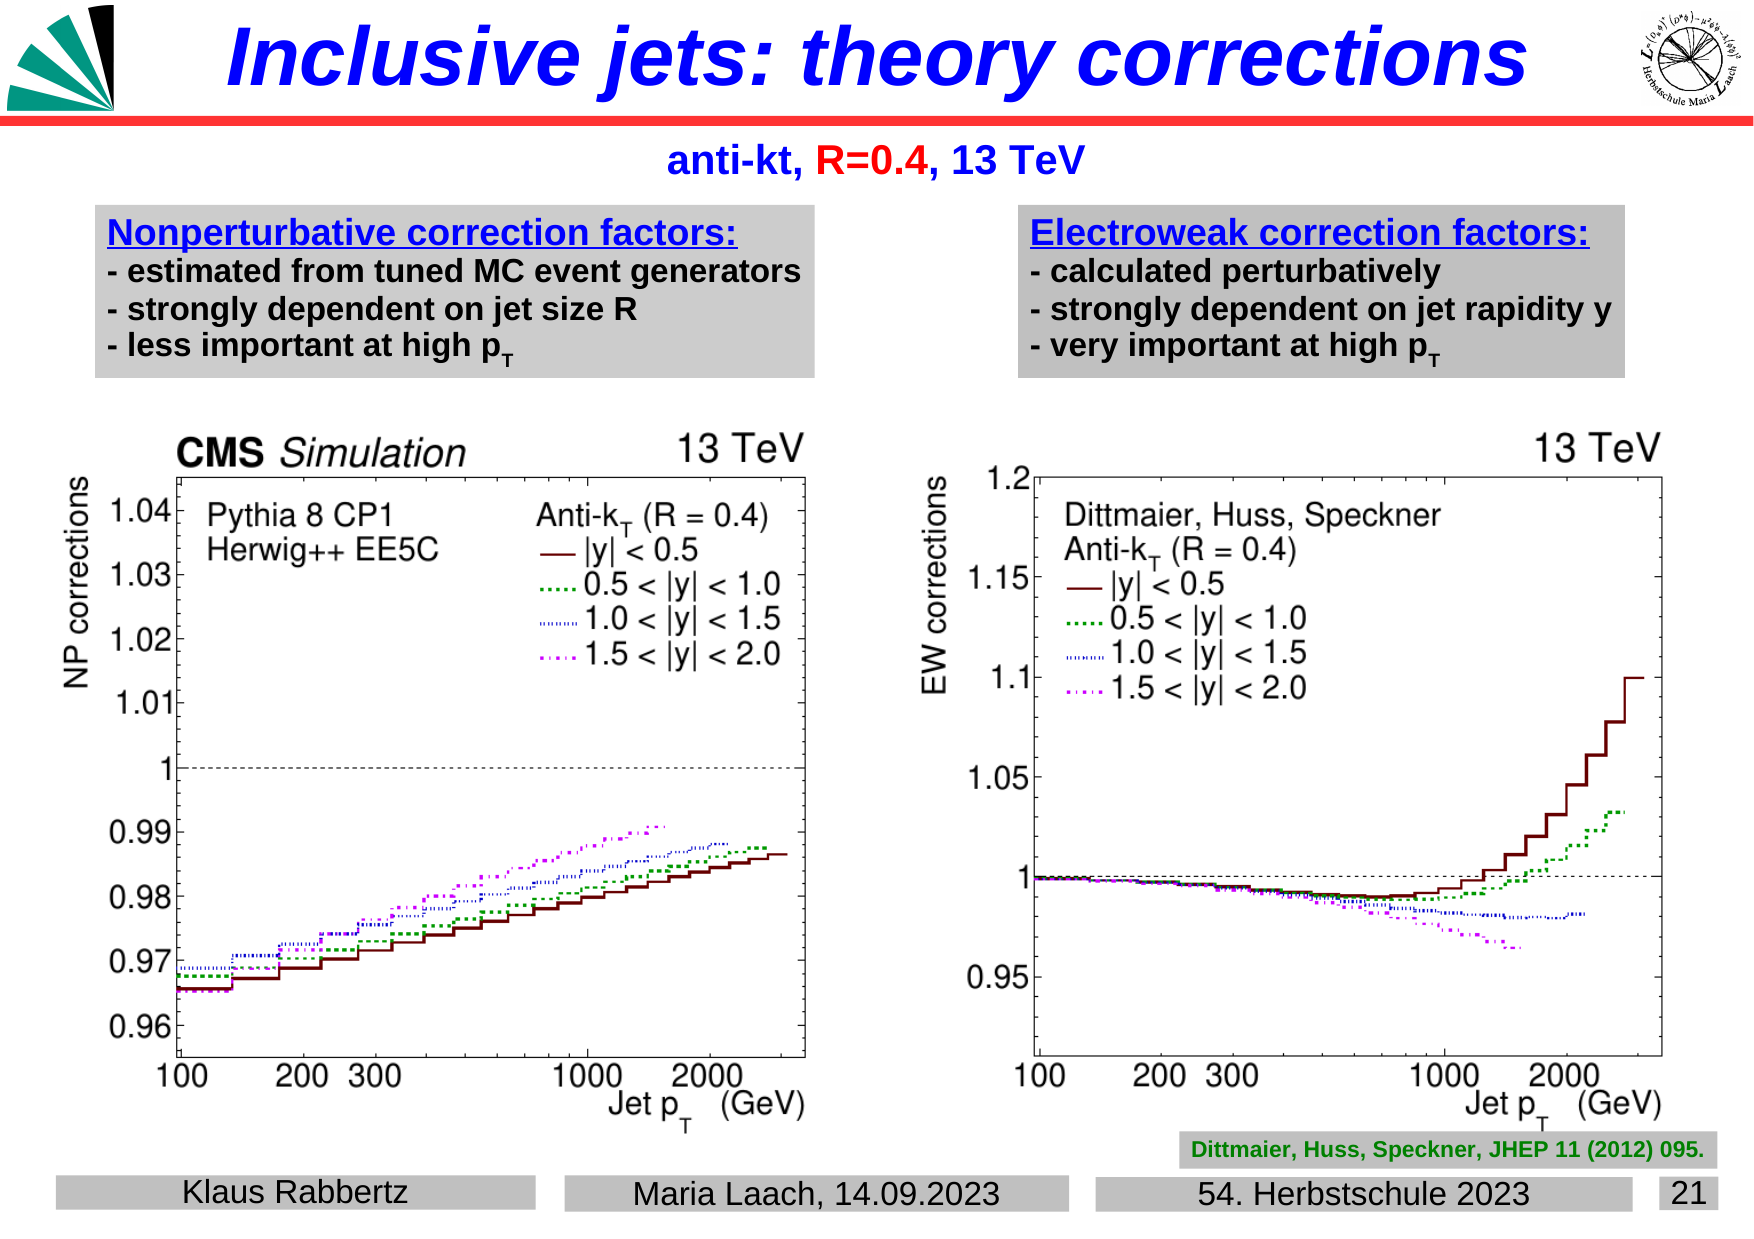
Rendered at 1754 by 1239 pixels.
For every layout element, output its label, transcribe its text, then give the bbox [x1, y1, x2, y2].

text_box anti-kt, R=0.4, 13 TeV [655, 130, 1099, 189]
picture [7, 5, 114, 112]
title Inclusive jets: theory corrections [129, 0, 1627, 114]
text_box Electroweak correction factors: - calculated perturbatively - strongly dependent on jet rapidity y - very important at high pT [1018, 204, 1625, 378]
picture [908, 424, 1682, 1139]
picture [56, 422, 831, 1137]
text_box Nonperturbative correction factors: - estimated from tuned MC event generators - strongly dependent on jet size R - less important at high pT [95, 204, 815, 378]
text_box Dittmaier, Huss, Speckner, JHEP 11 (2012) 095. [1179, 1131, 1718, 1169]
picture [1641, 11, 1741, 106]
